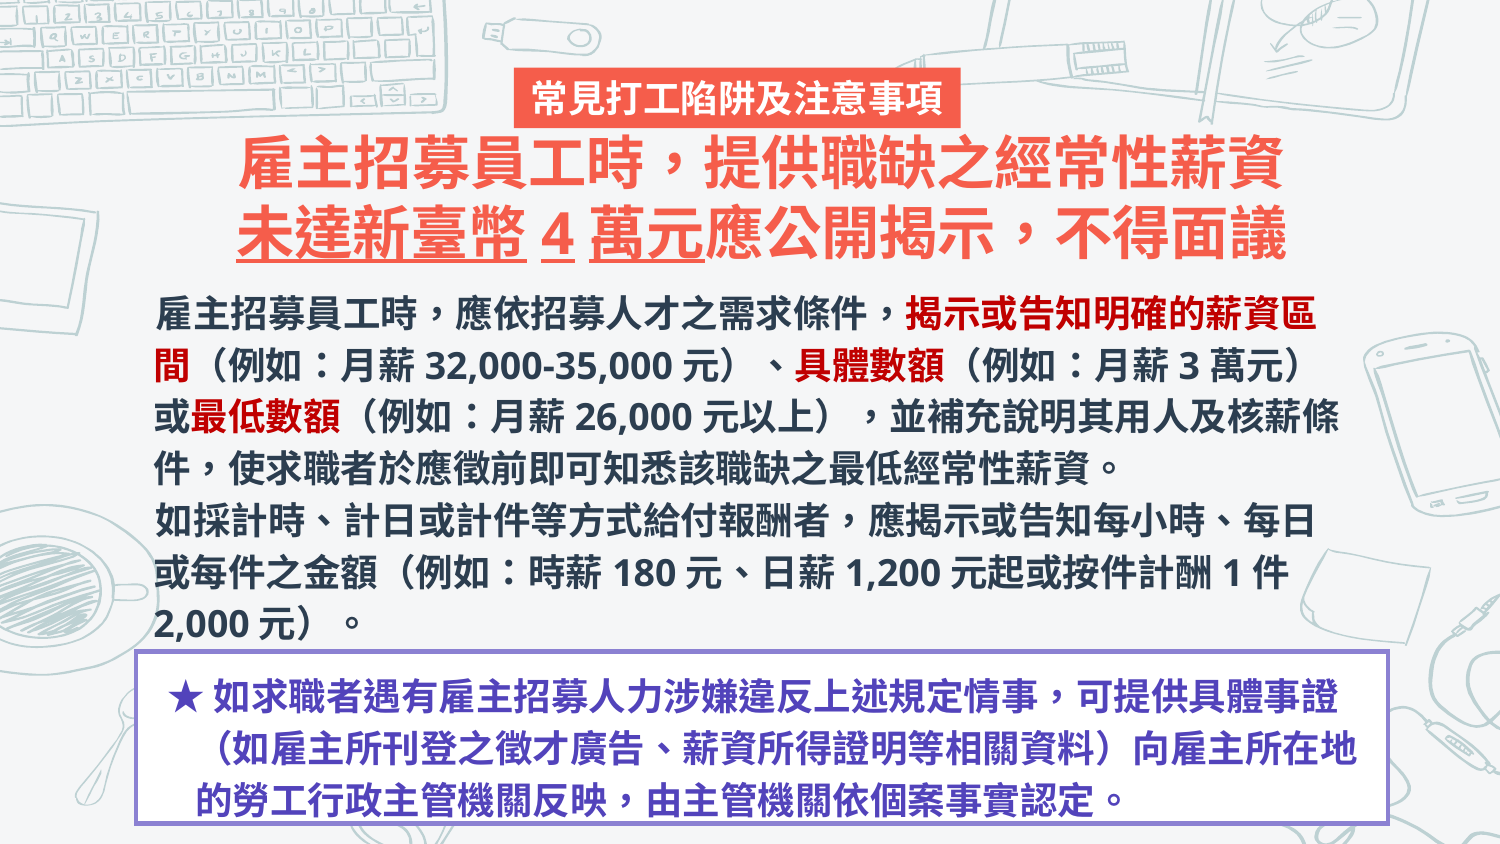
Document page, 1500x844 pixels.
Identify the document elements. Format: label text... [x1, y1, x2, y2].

title 雇主招募員工時，提供職缺之經常性薪資 未達新臺幣4萬元應公開揭示，不得面議 [147, 8, 1377, 281]
text_box 常見打工陷阱及注意事項 [513, 67, 961, 129]
text_box ★如求職者遇有雇主招募人力涉嫌違反上述規定情事，可提供具體事證（如雇主所刊登之徵才廣告、薪資所得證明等相關資料）向雇主所在地的勞工行政主管機關反映，由主管機關依個案事實認定。 [135, 651, 1388, 824]
text_box 雇主招募員工時，應依招募人才之需求條件，揭示或告知明確的薪資區間（例如：月薪32,000-35,000元）、具體數額（例如：月薪3萬元）或最低數額（例如：月薪26,000元以上），並補充說明其用人及核薪條件，使求職者於應徵前即可知悉該職缺之最低經常性薪資。 如採計時、計日或計件等方式給付報酬者，應揭示或告知每小時、每日或每件之金額（例如：時薪180元、日薪1,200元起或按件計酬1件2,000元）。 [123, 268, 1365, 658]
